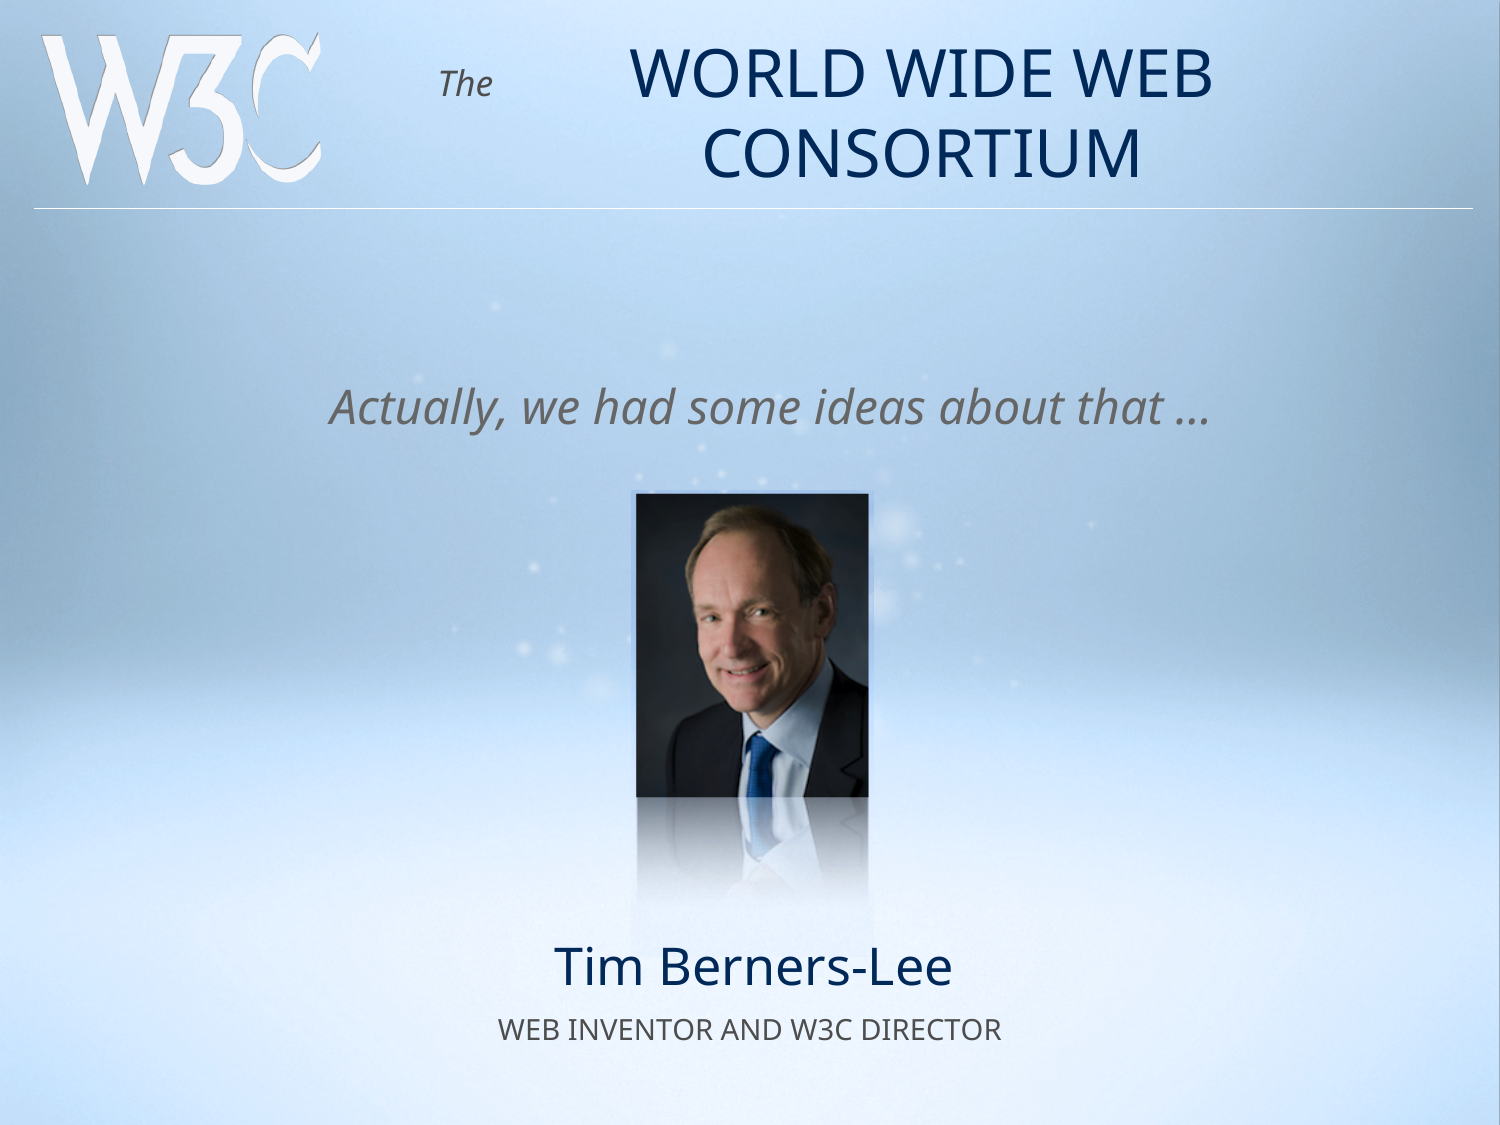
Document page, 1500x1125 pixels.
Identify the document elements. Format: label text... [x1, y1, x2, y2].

text_box Actually, we had some ideas about that ... [246, 366, 1298, 446]
text_box WEB INVENTOR AND W3C DIRECTOR [224, 1000, 1277, 1057]
title WORLD WIDE WEB CONSORTIUM [528, 0, 1317, 222]
text_box Tim Berners-Lee [554, 933, 955, 996]
picture [0, 0, 1500, 1125]
text_box The [434, 61, 498, 104]
